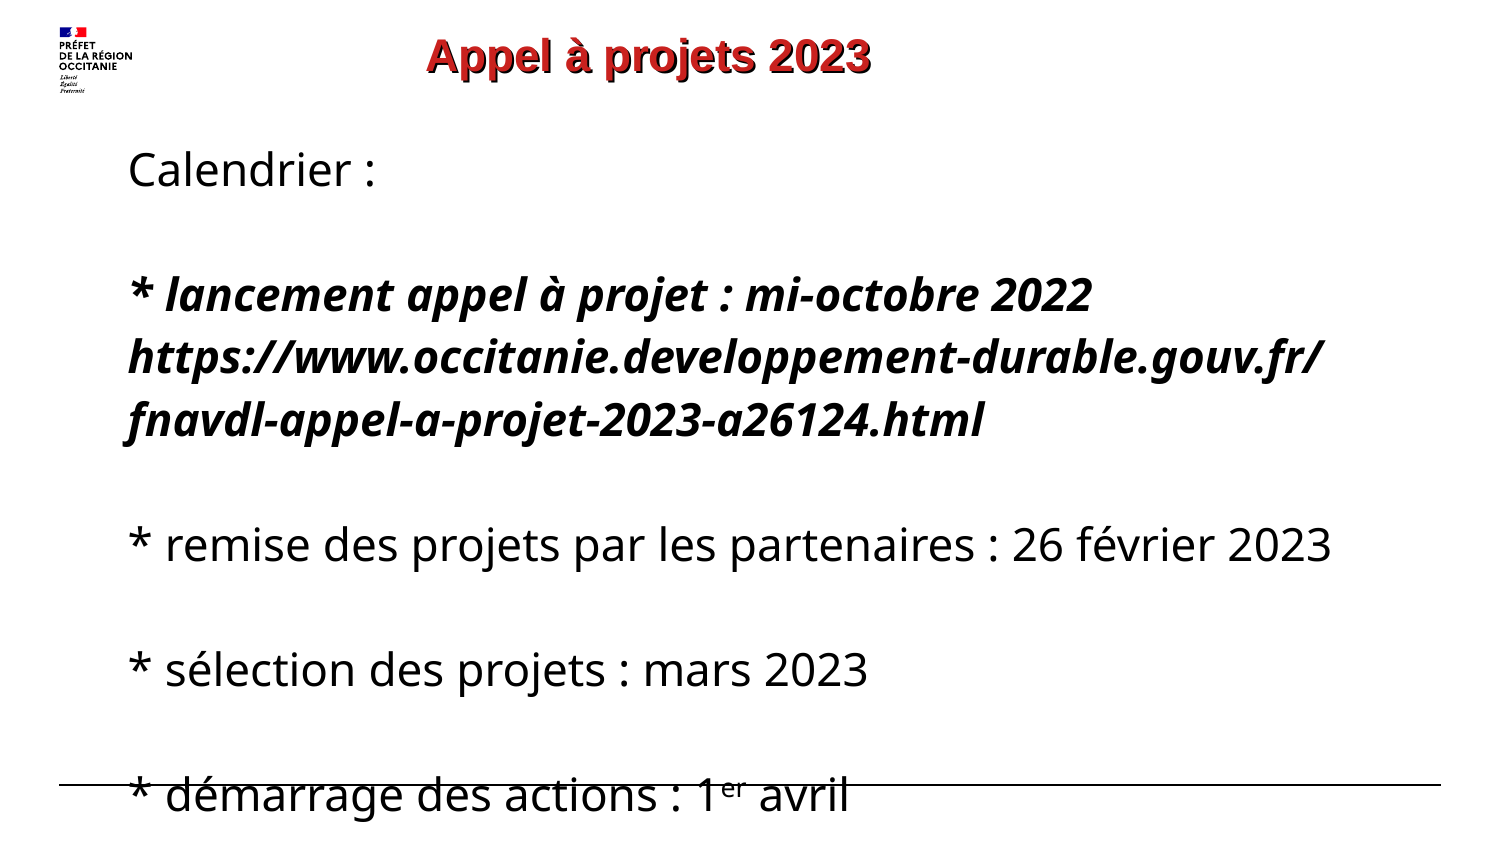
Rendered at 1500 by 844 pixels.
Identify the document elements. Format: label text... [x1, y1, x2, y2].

text_box Calendrier : * lancement appel à projet : mi-octobre 2022 https://www.occitanie.developpement-durable.gouv.fr/fnavdl-appel-a-projet-2023-a26124.html * remise des projets par les partenaires : 26 février 2023 * sélection des projets : mars 2023 * démarrage des actions : 1er avril [112, 129, 1388, 778]
list Appel à projets 2023 [354, 29, 1252, 81]
